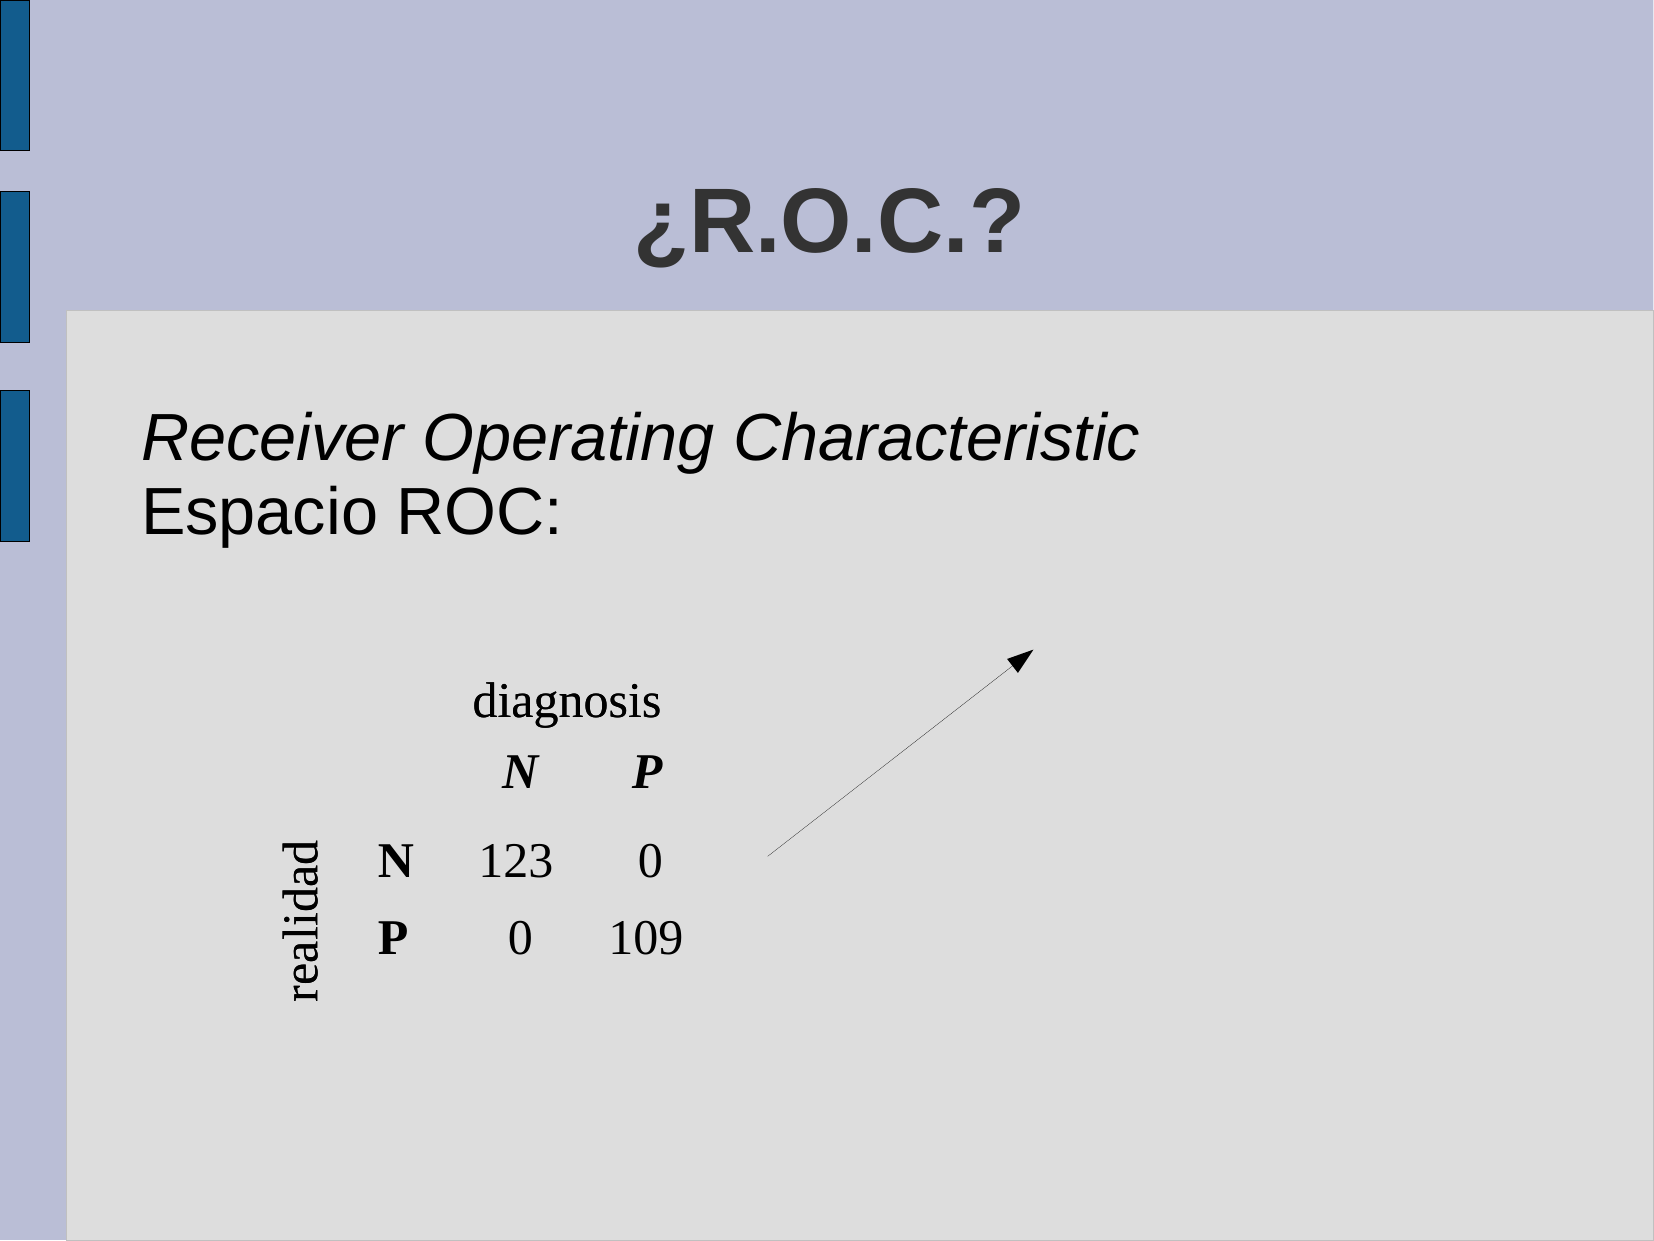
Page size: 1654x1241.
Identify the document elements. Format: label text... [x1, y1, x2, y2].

text_box N [378, 832, 420, 892]
text_box diagnosis [472, 673, 704, 732]
chart [0, 0, 591, 591]
text_box 109 [608, 909, 703, 968]
title ¿R.O.C.? [591, 117, 1536, 325]
list Receiver Operating Characteristic Espacio ROC: [123, 399, 1536, 1182]
text_box P [631, 744, 669, 803]
text_box P [378, 909, 415, 968]
text_box realidad [272, 618, 332, 1003]
picture [903, 490, 1654, 1241]
text_box 0 [507, 909, 540, 968]
text_box 123 [478, 832, 573, 892]
text_box N [502, 744, 544, 803]
text_box 0 [637, 832, 670, 892]
